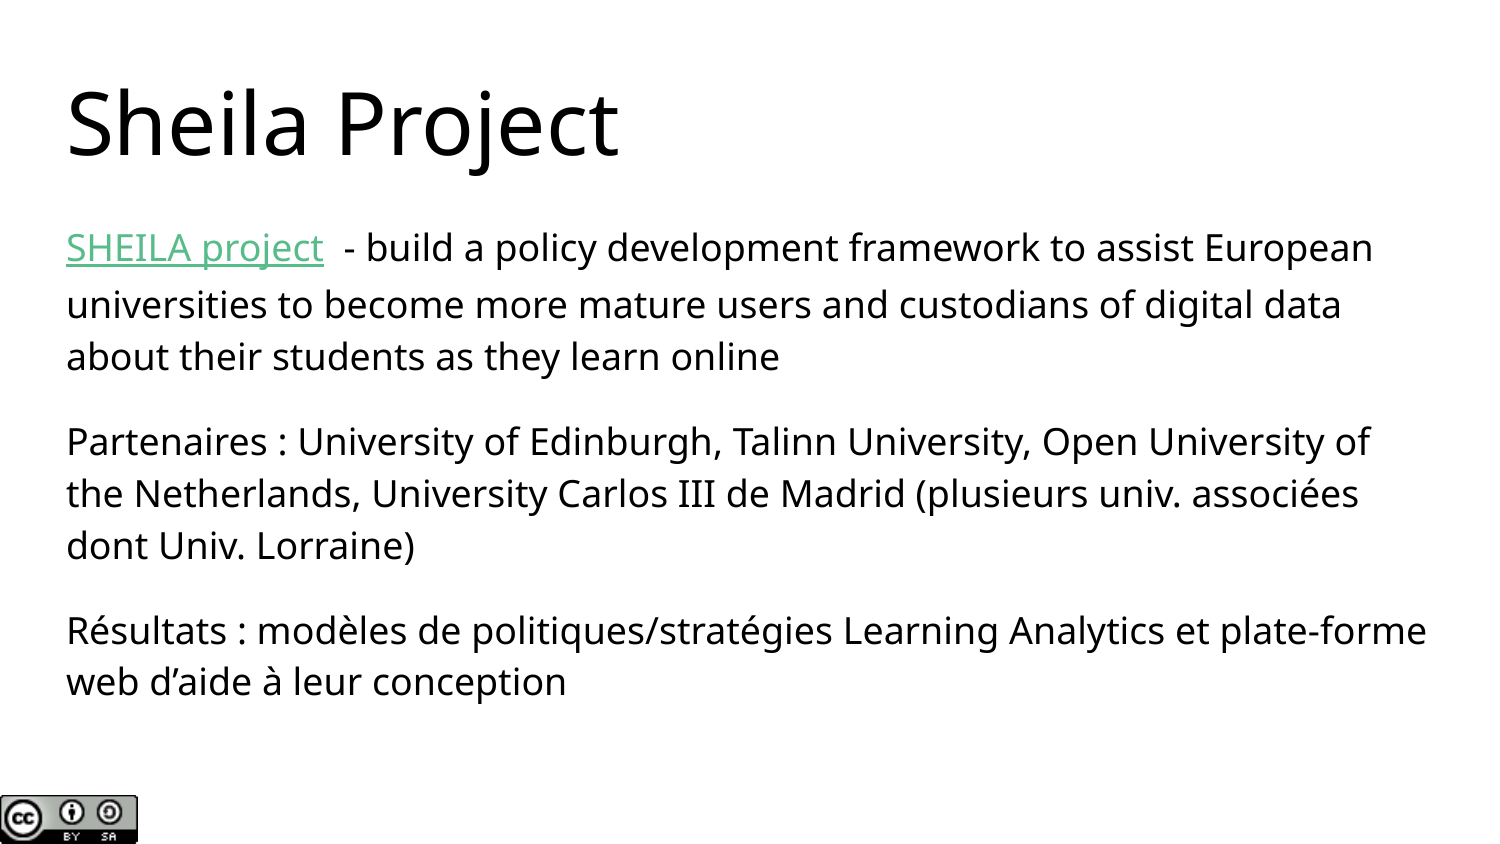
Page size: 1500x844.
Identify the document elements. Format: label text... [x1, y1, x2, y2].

title Sheila Project [51, 51, 1449, 189]
picture [0, 795, 138, 844]
list SHEILA project - build a policy development framework to assist European universities to become more mature users and custodians of digital data about their students as they learn online Partenaires : University of Edinburgh, Talinn University, Open University of the Netherlands, University Carlos III de Madrid (plusieurs univ. associées dont Univ. Lorraine) Résultats : modèles de politiques/stratégies Learning Analytics et plate-forme web d’aide à leur conception [51, 200, 1449, 752]
